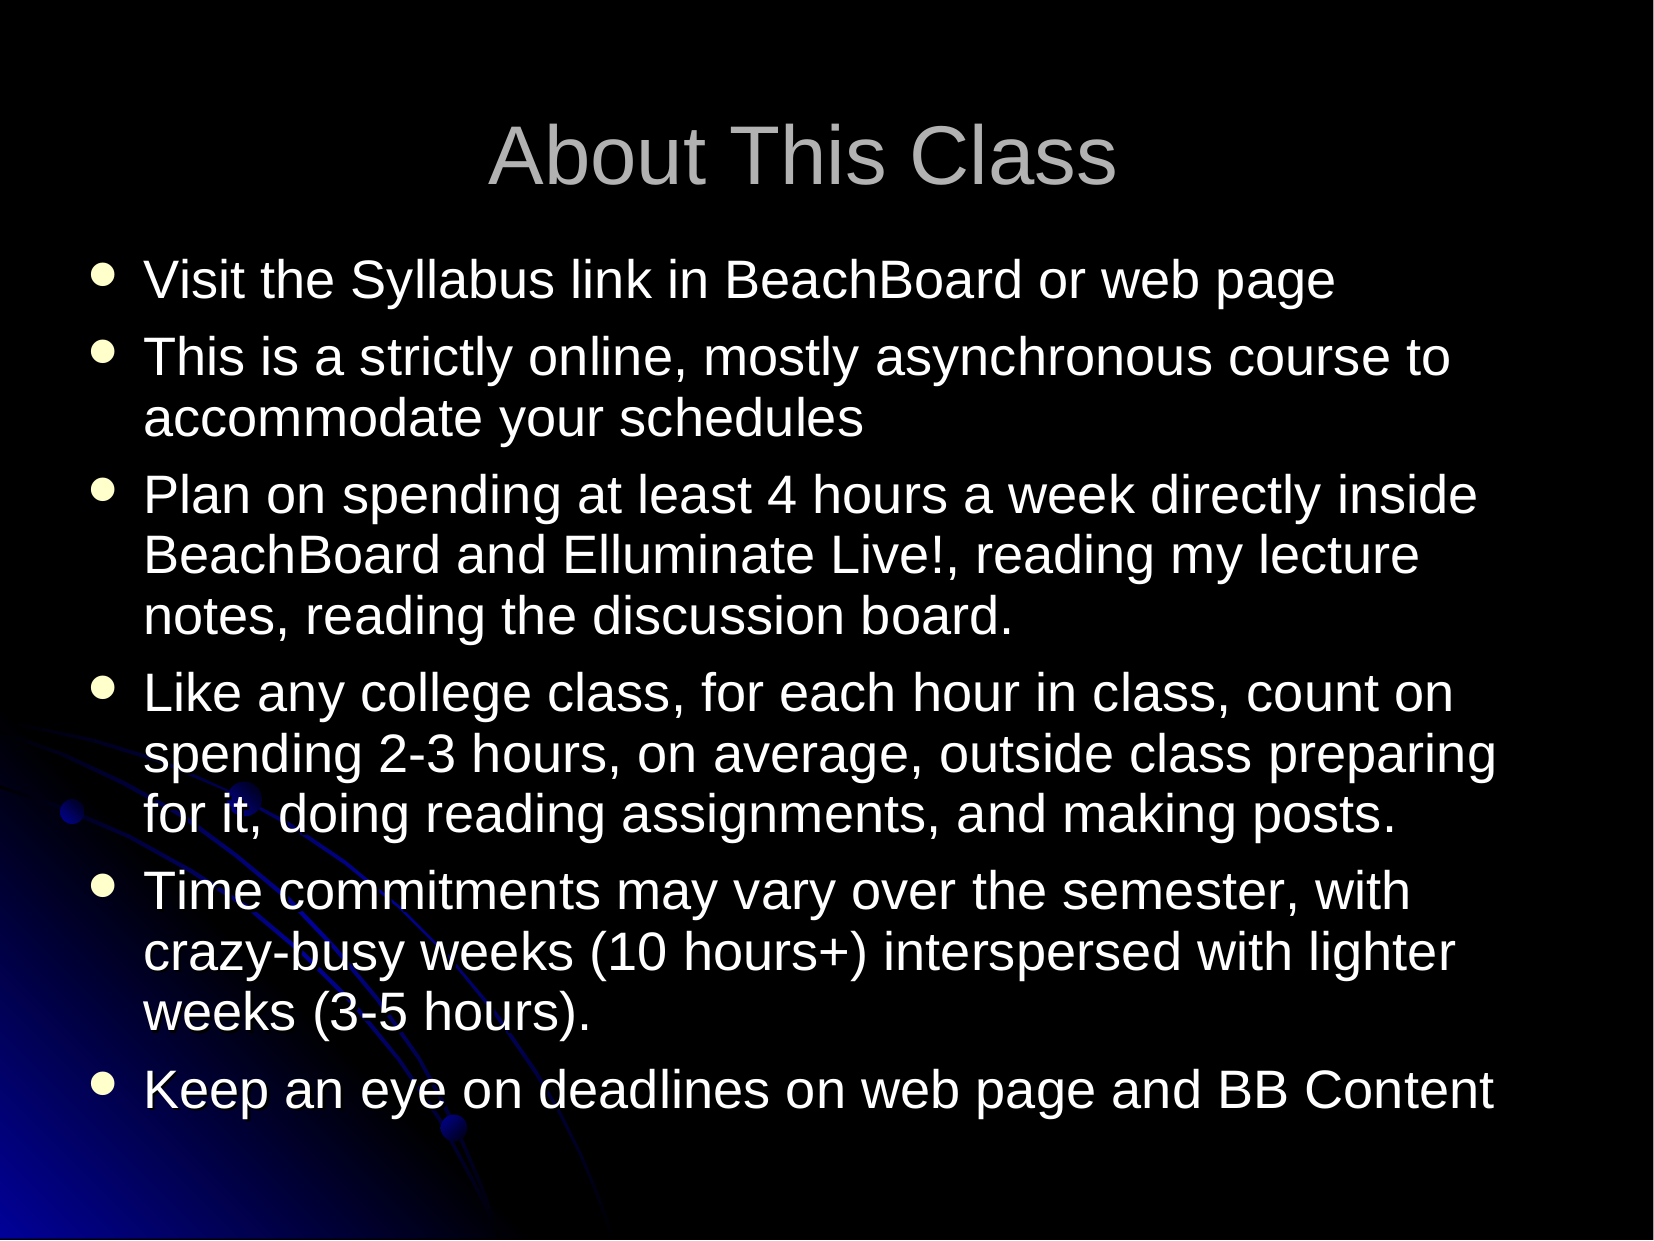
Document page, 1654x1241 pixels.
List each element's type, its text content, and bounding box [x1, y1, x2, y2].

title About This Class [82, 50, 1571, 256]
list Visit the Syllabus link in BeachBoard or web page This is a strictly online, mostly asynchronous course to accommodate your schedules Plan on spending at least 4 hours a week directly inside BeachBoard and Elluminate Live!, reading my lecture notes, reading the discussion board. Like any college class, for each hour in class, count on spending 2-3 hours, on average, outside class preparing for it, doing reading assignments, and making posts. Time commitments may vary over the semester, with crazy-busy weeks (10 hours+) interspersed with lighter weeks (3-5 hours). Keep an eye on deadlines on web page and BB Content [87, 157, 1576, 1120]
